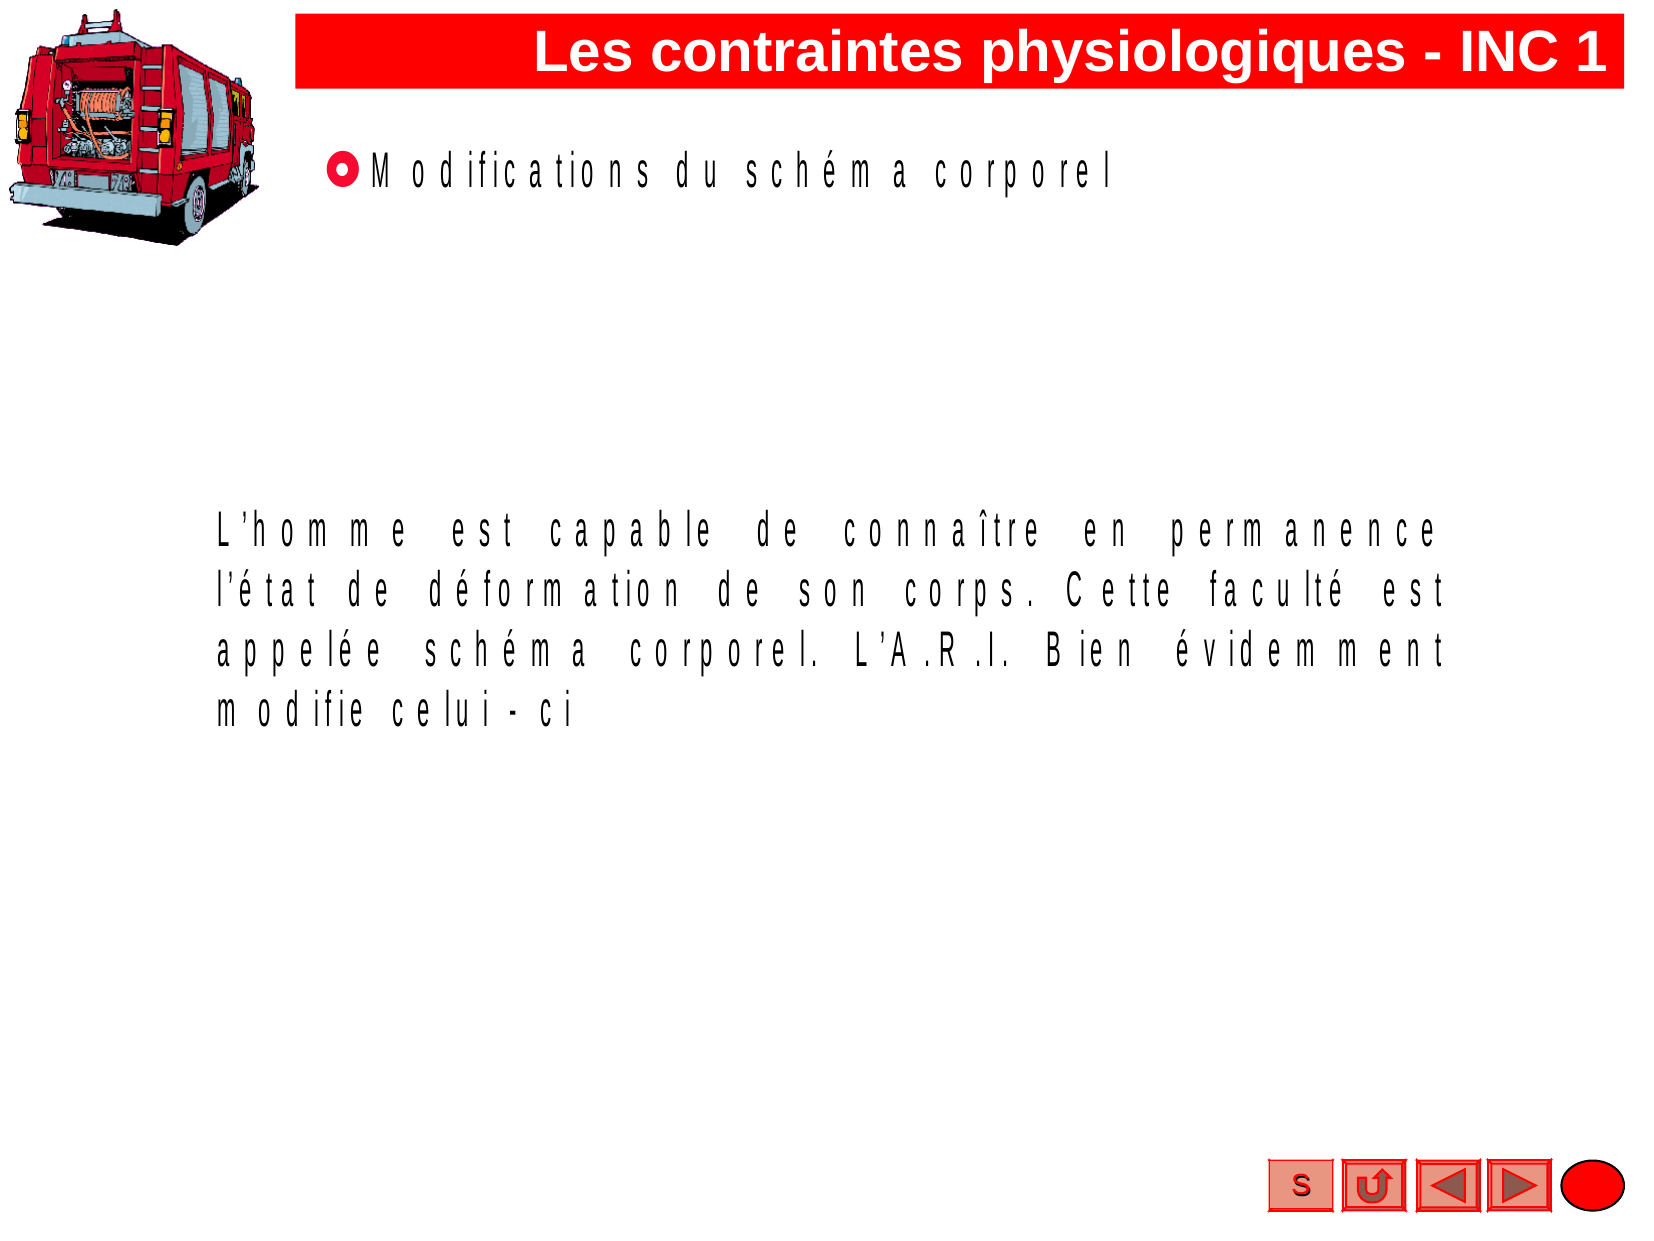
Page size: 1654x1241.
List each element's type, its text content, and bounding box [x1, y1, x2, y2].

text_box [1561, 1160, 1625, 1211]
picture [295, 123, 1158, 229]
text_box Les contraintes physiologiques - INC 1 [295, 13, 1625, 89]
picture [187, 482, 1480, 768]
picture [8, 8, 260, 246]
